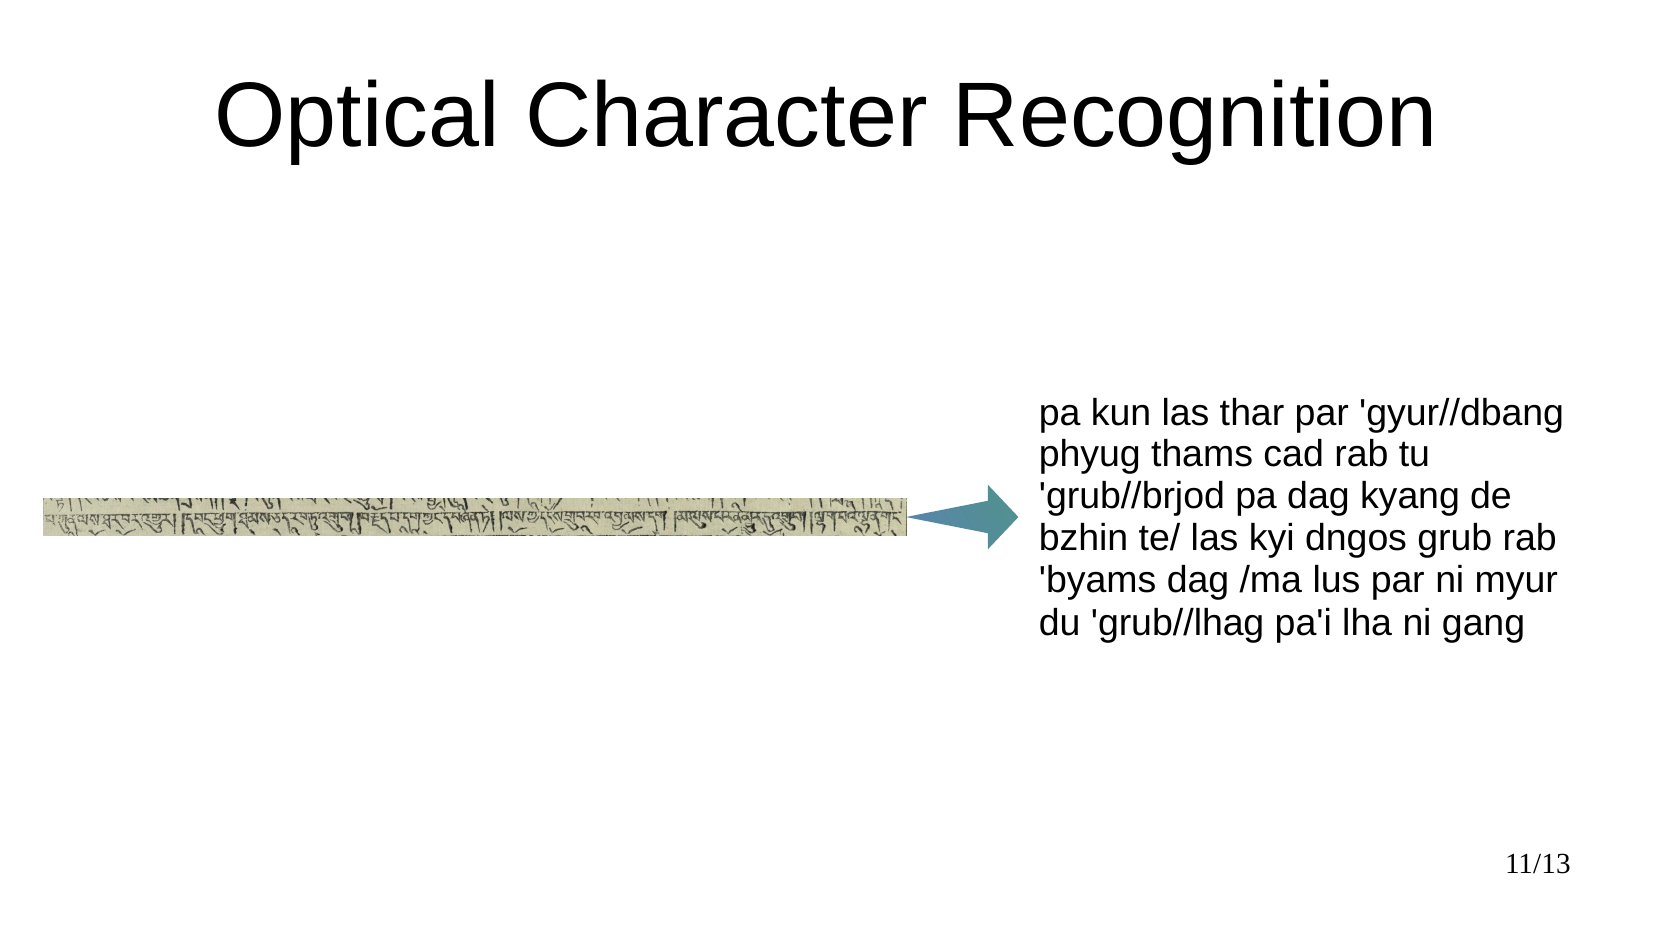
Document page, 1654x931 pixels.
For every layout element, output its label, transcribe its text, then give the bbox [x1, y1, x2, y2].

title Optical Character Recognition [82, 37, 1571, 193]
picture [43, 498, 907, 536]
text_box pa kun las thar par 'gyur//dbang phyug thams cad rab tu 'grub//brjod pa dag kyang de bzhin te/ las kyi dngos grub rab 'byams dag /ma lus par ni myur du 'grub//lhag pa'i lha ni gang [1024, 383, 1619, 651]
text_box [905, 484, 1019, 550]
